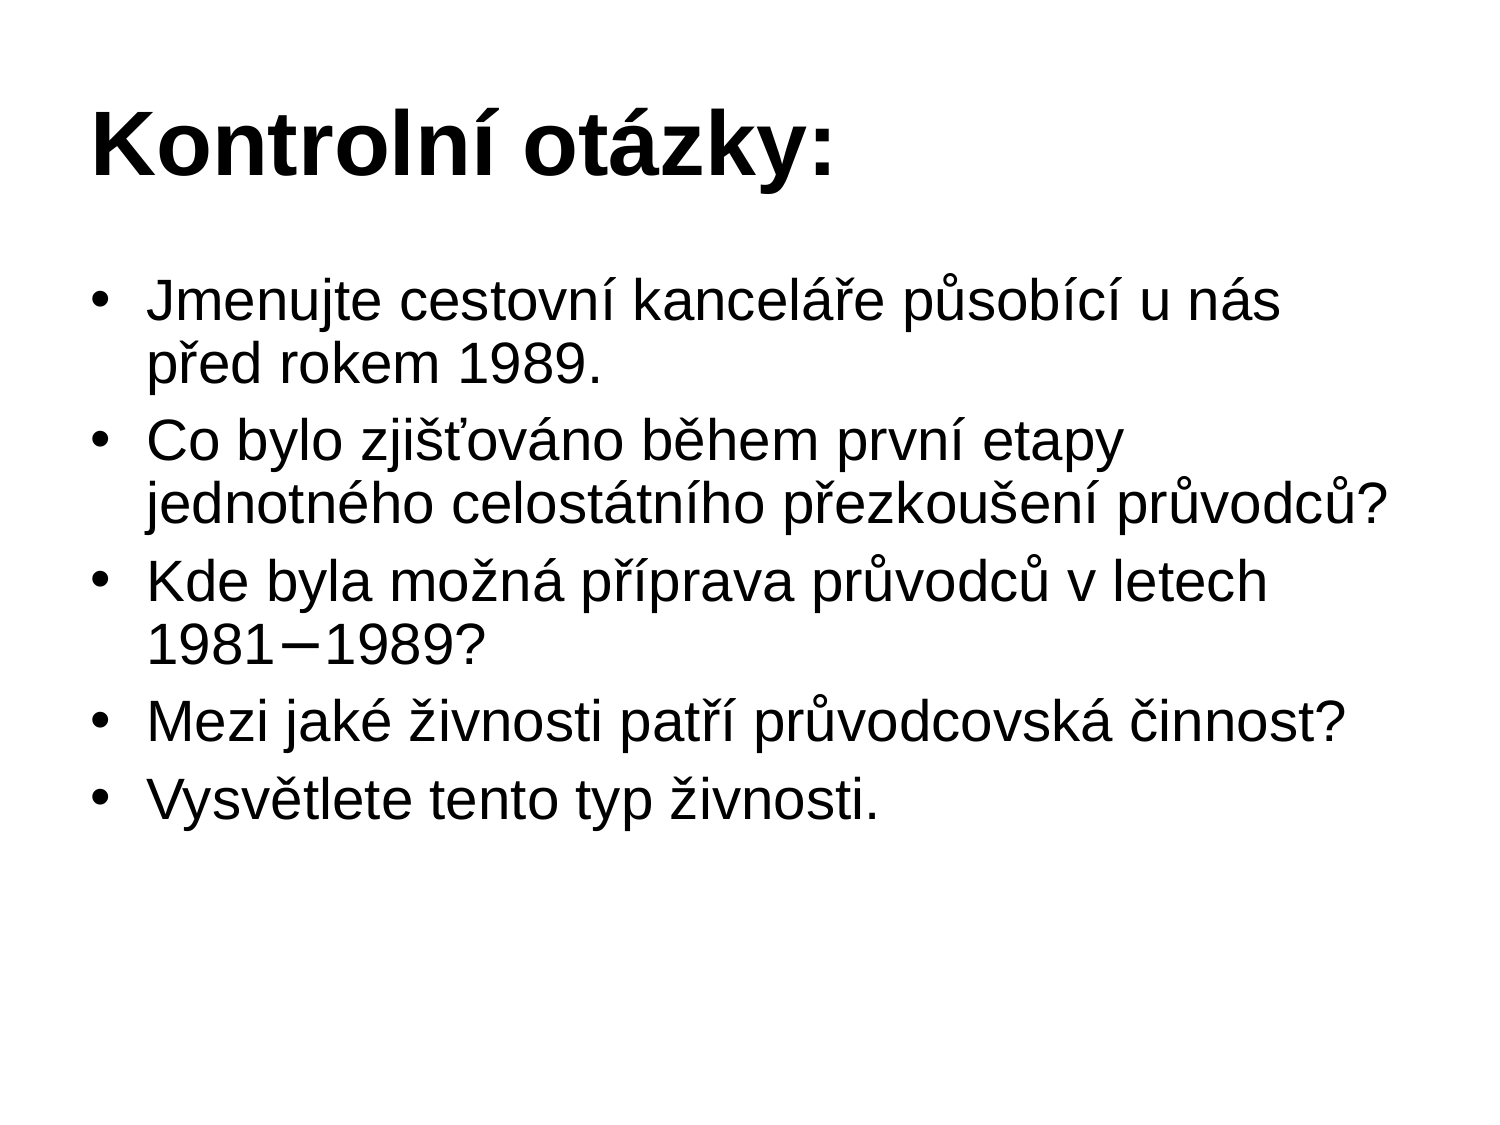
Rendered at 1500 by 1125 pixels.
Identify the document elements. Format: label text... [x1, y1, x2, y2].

list Jmenujte cestovní kanceláře působící u nás před rokem 1989. Co bylo zjišťováno během první etapy jednotného celostátního přezkoušení průvodců? Kde byla možná příprava průvodců v letech 1981−1989? Mezi jaké živnosti patří průvodcovská činnost? Vysvětlete tento typ živnosti. [75, 262, 1426, 1006]
title Kontrolní otázky: [75, 45, 1426, 233]
